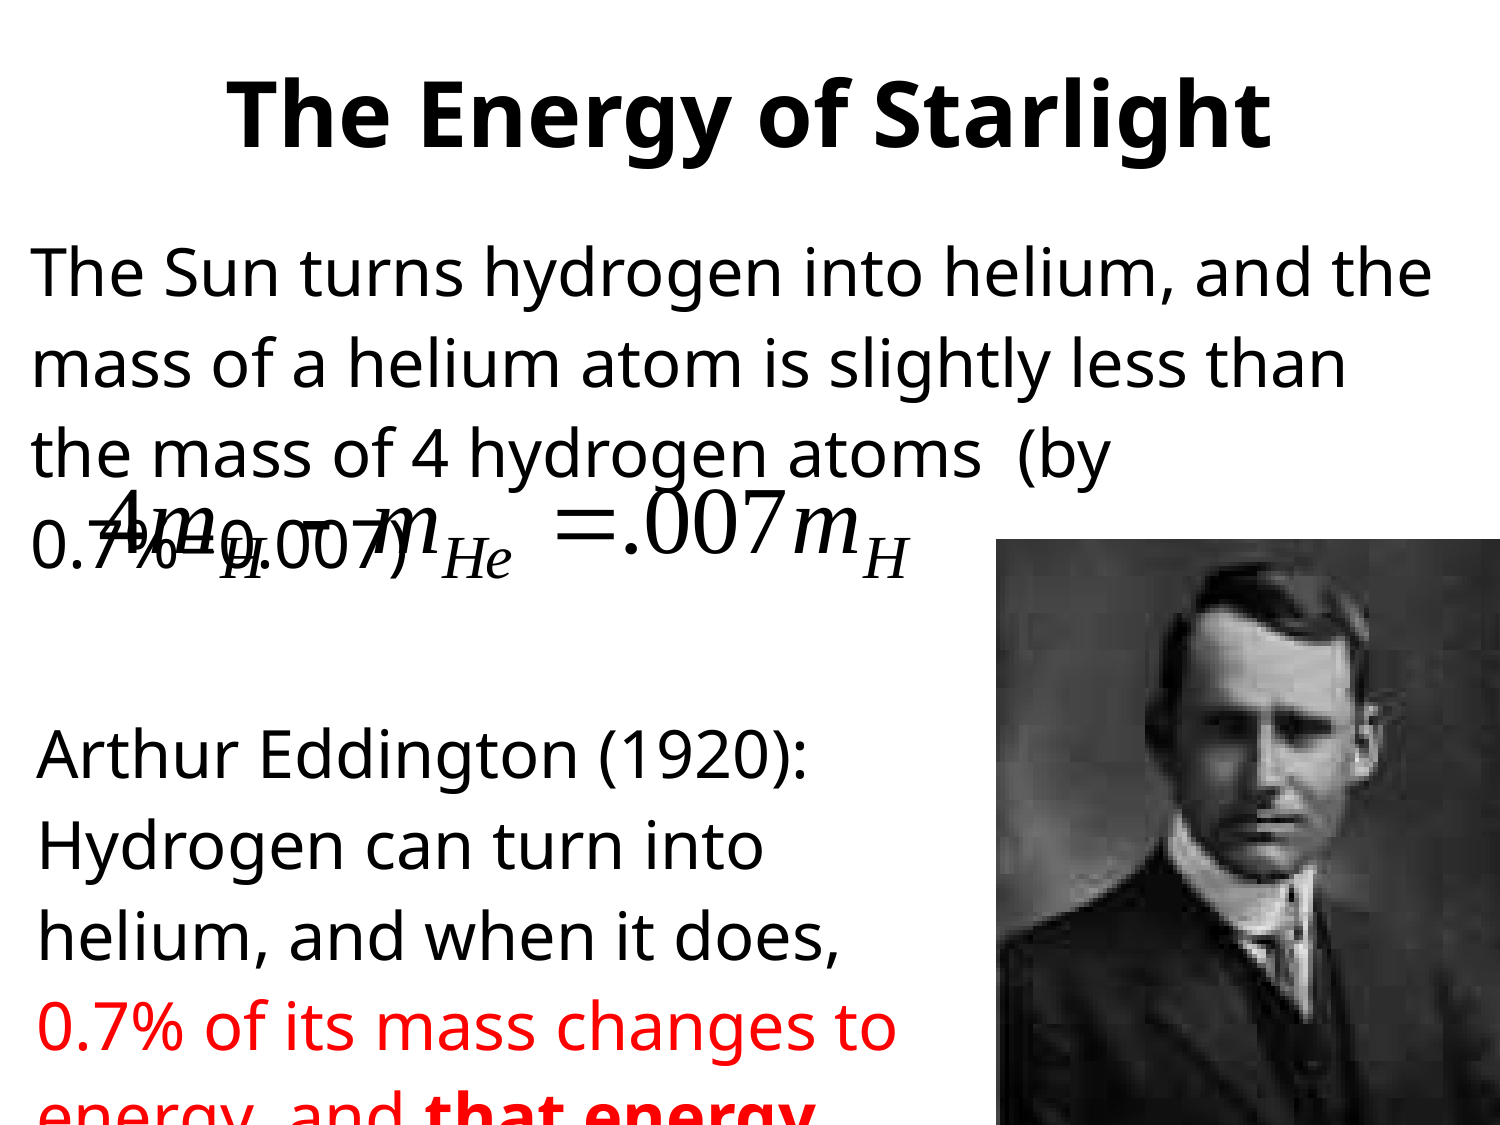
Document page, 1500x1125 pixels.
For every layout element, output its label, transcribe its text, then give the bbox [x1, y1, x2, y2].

text_box Arthur Eddington (1920): Hydrogen can turn into helium, and when it does, 0.7% of its mass changes to energy, and that energy powers the Sun [21, 699, 997, 1104]
list The Sun turns hydrogen into helium, and the mass of a helium atom is slightly less than the mass of 4 hydrogen atoms (by 0.7%=0.007) [30, 224, 1471, 699]
picture [996, 539, 1500, 1125]
picture [83, 457, 934, 598]
title The Energy of Starlight [30, 58, 1471, 167]
